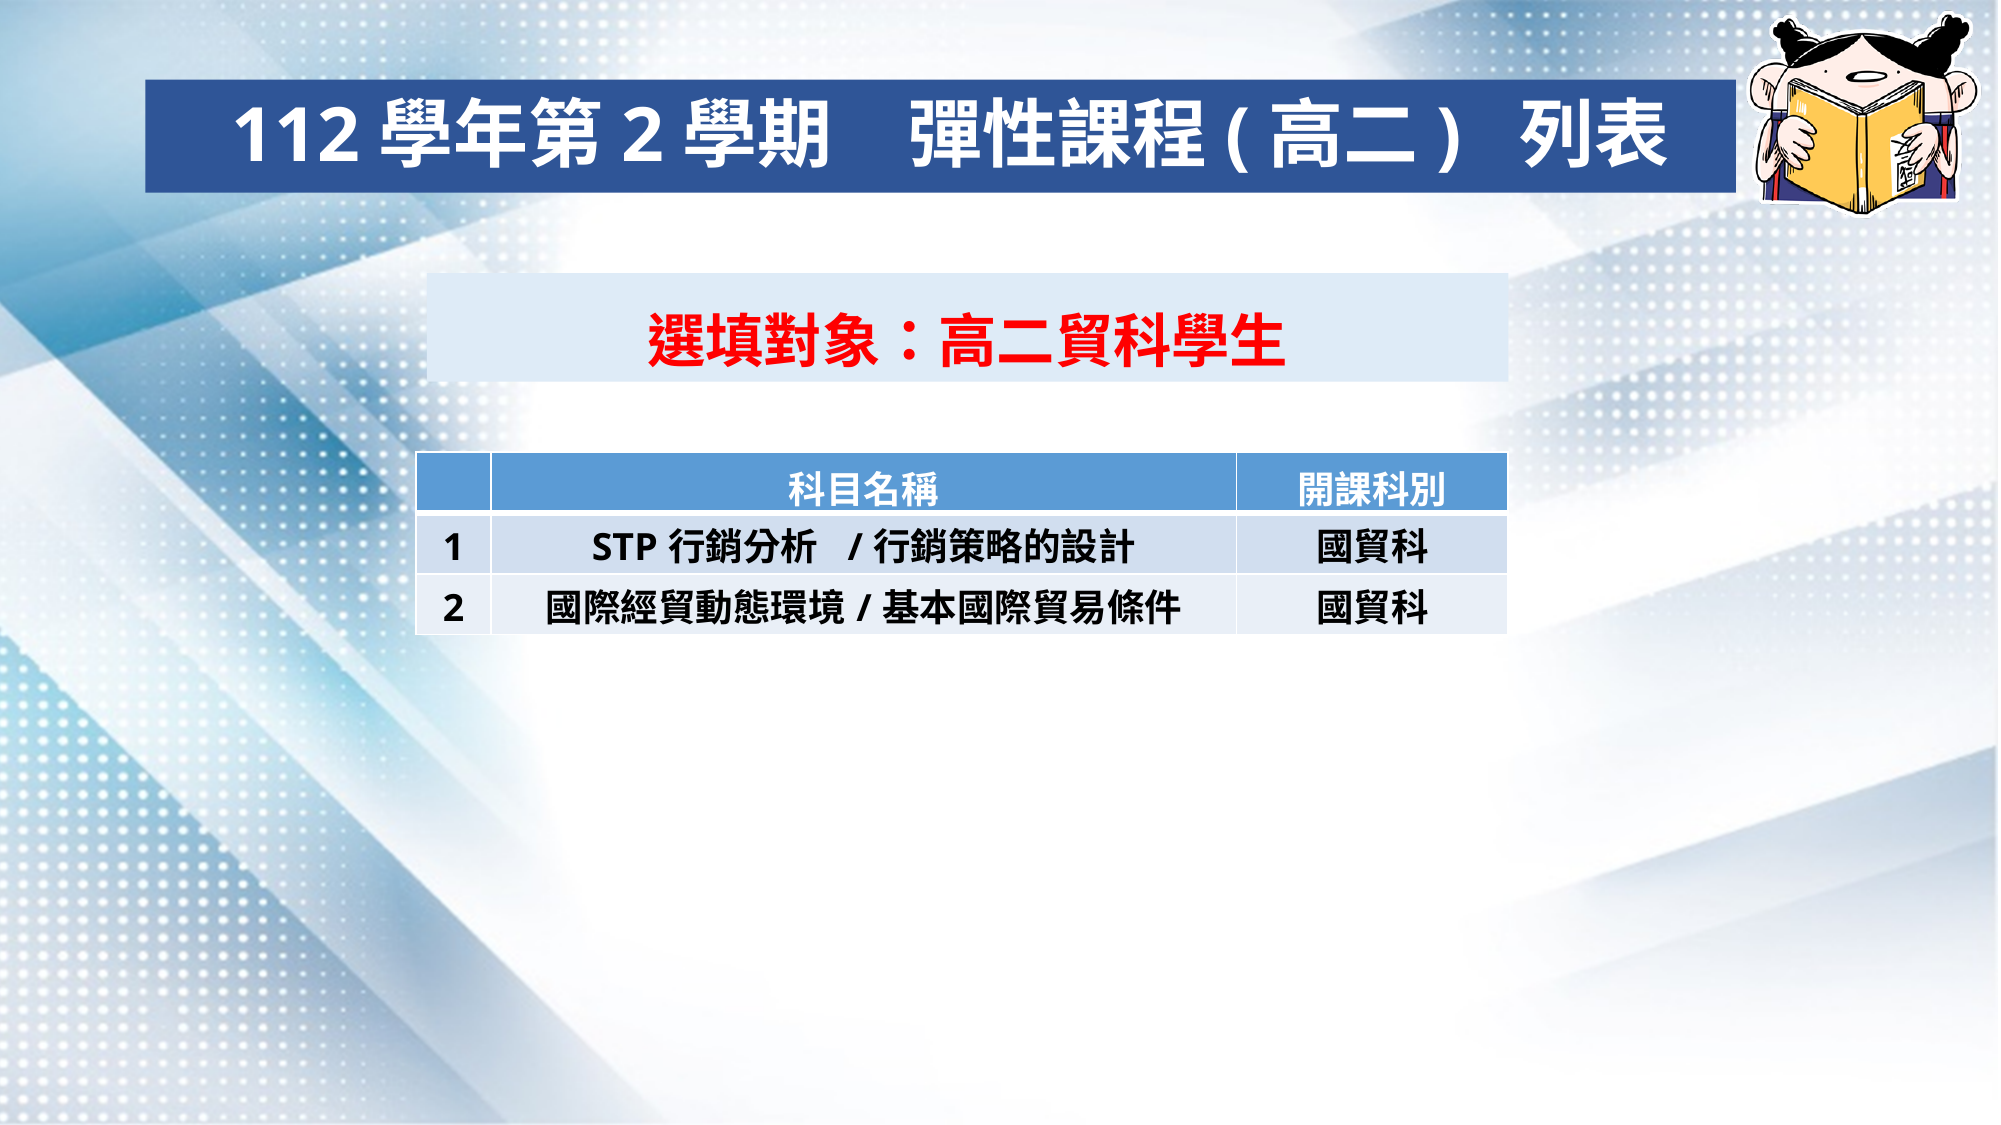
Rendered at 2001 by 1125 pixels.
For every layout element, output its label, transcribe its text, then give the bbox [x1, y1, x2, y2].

table_cell 國貿科 [1237, 575, 1507, 634]
text_box 選填對象：高二貿科學生 [426, 273, 1509, 382]
table_cell 2 [417, 575, 490, 634]
table_cell 1 [417, 516, 490, 573]
table_cell STP行銷分析 /行銷策略的設計 [492, 516, 1236, 573]
table_header 開課科別 [1237, 453, 1507, 510]
table_cell 國際經貿動態環境/基本國際貿易條件 [492, 575, 1236, 634]
text_box 112學年第2學期 彈性課程(高二) 列表 [145, 79, 1727, 193]
table_cell 國貿科 [1237, 516, 1507, 573]
table_header 科目名稱 [492, 453, 1236, 510]
table_header [417, 453, 490, 510]
picture [0, 0, 1998, 1125]
